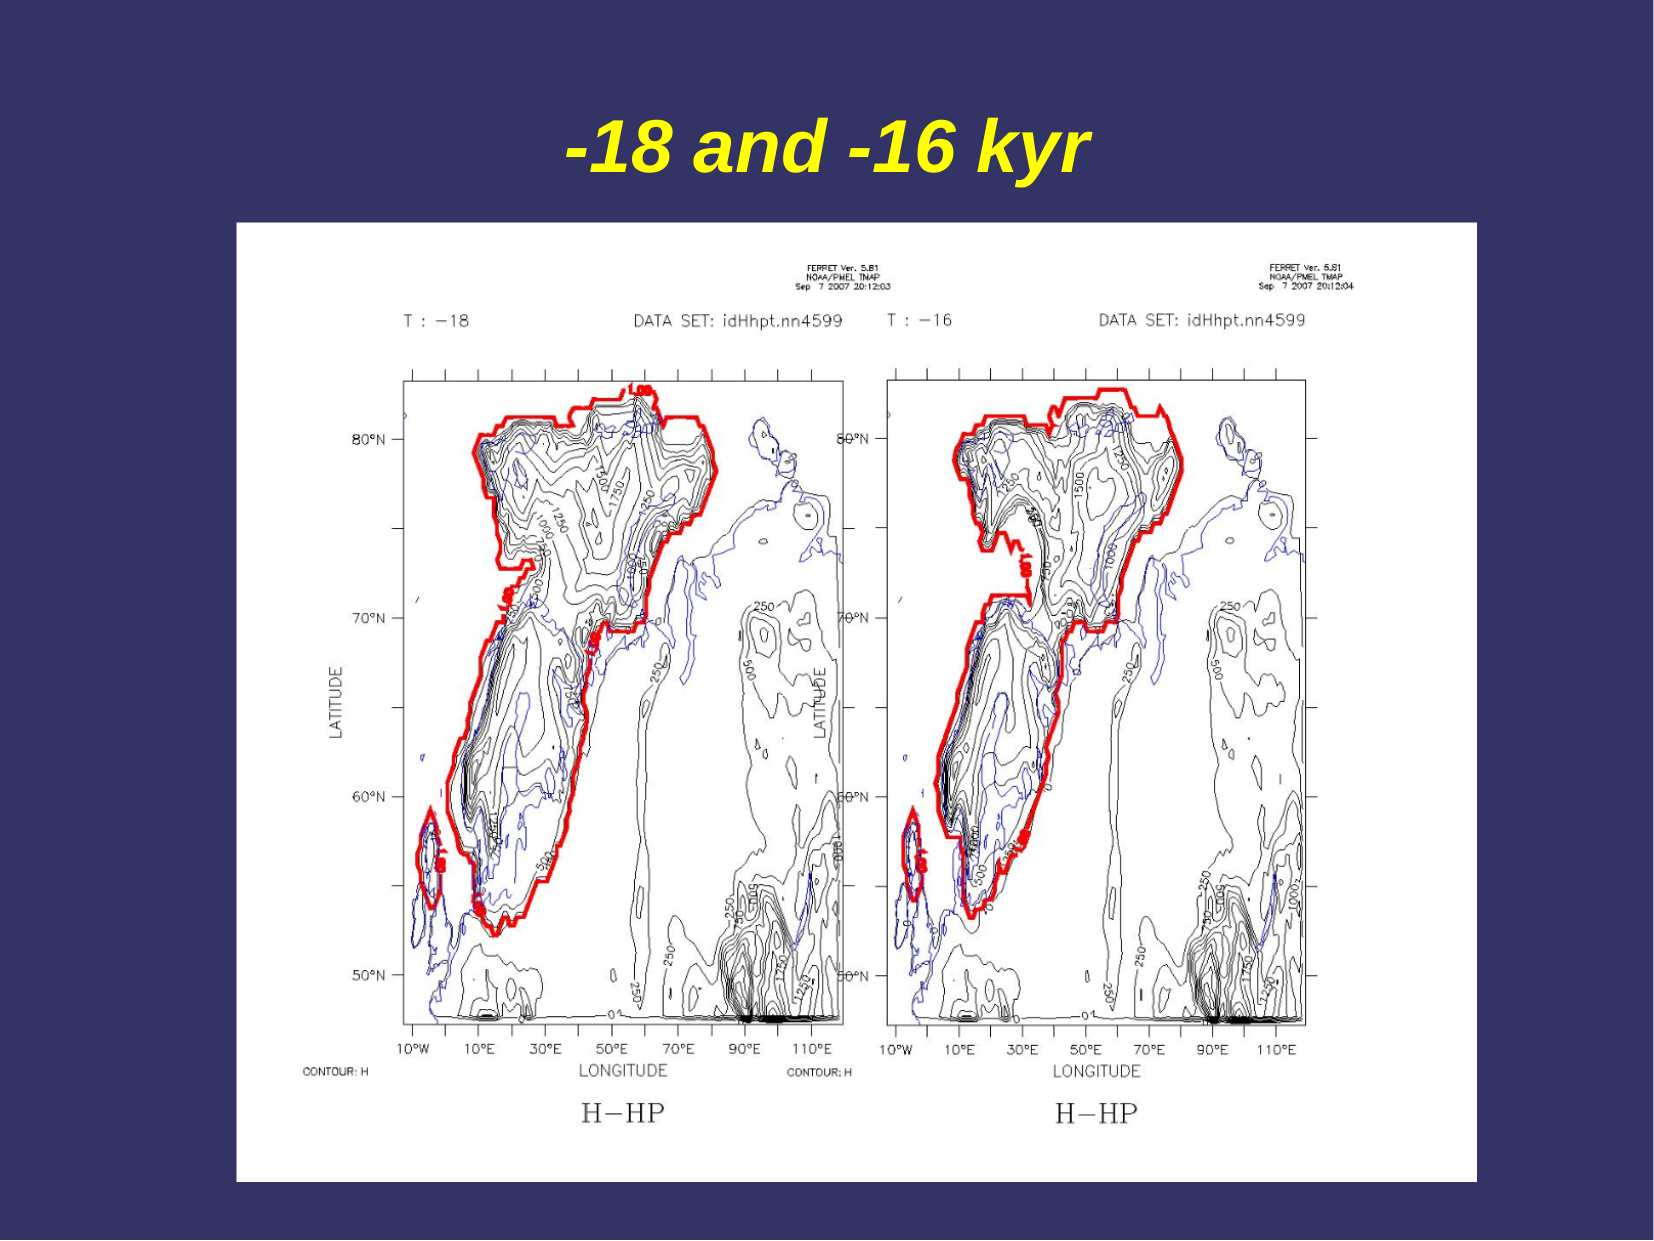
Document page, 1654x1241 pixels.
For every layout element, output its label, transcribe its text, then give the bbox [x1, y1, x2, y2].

title -18 and -16 kyr [121, 57, 1534, 243]
picture [236, 222, 1477, 1182]
